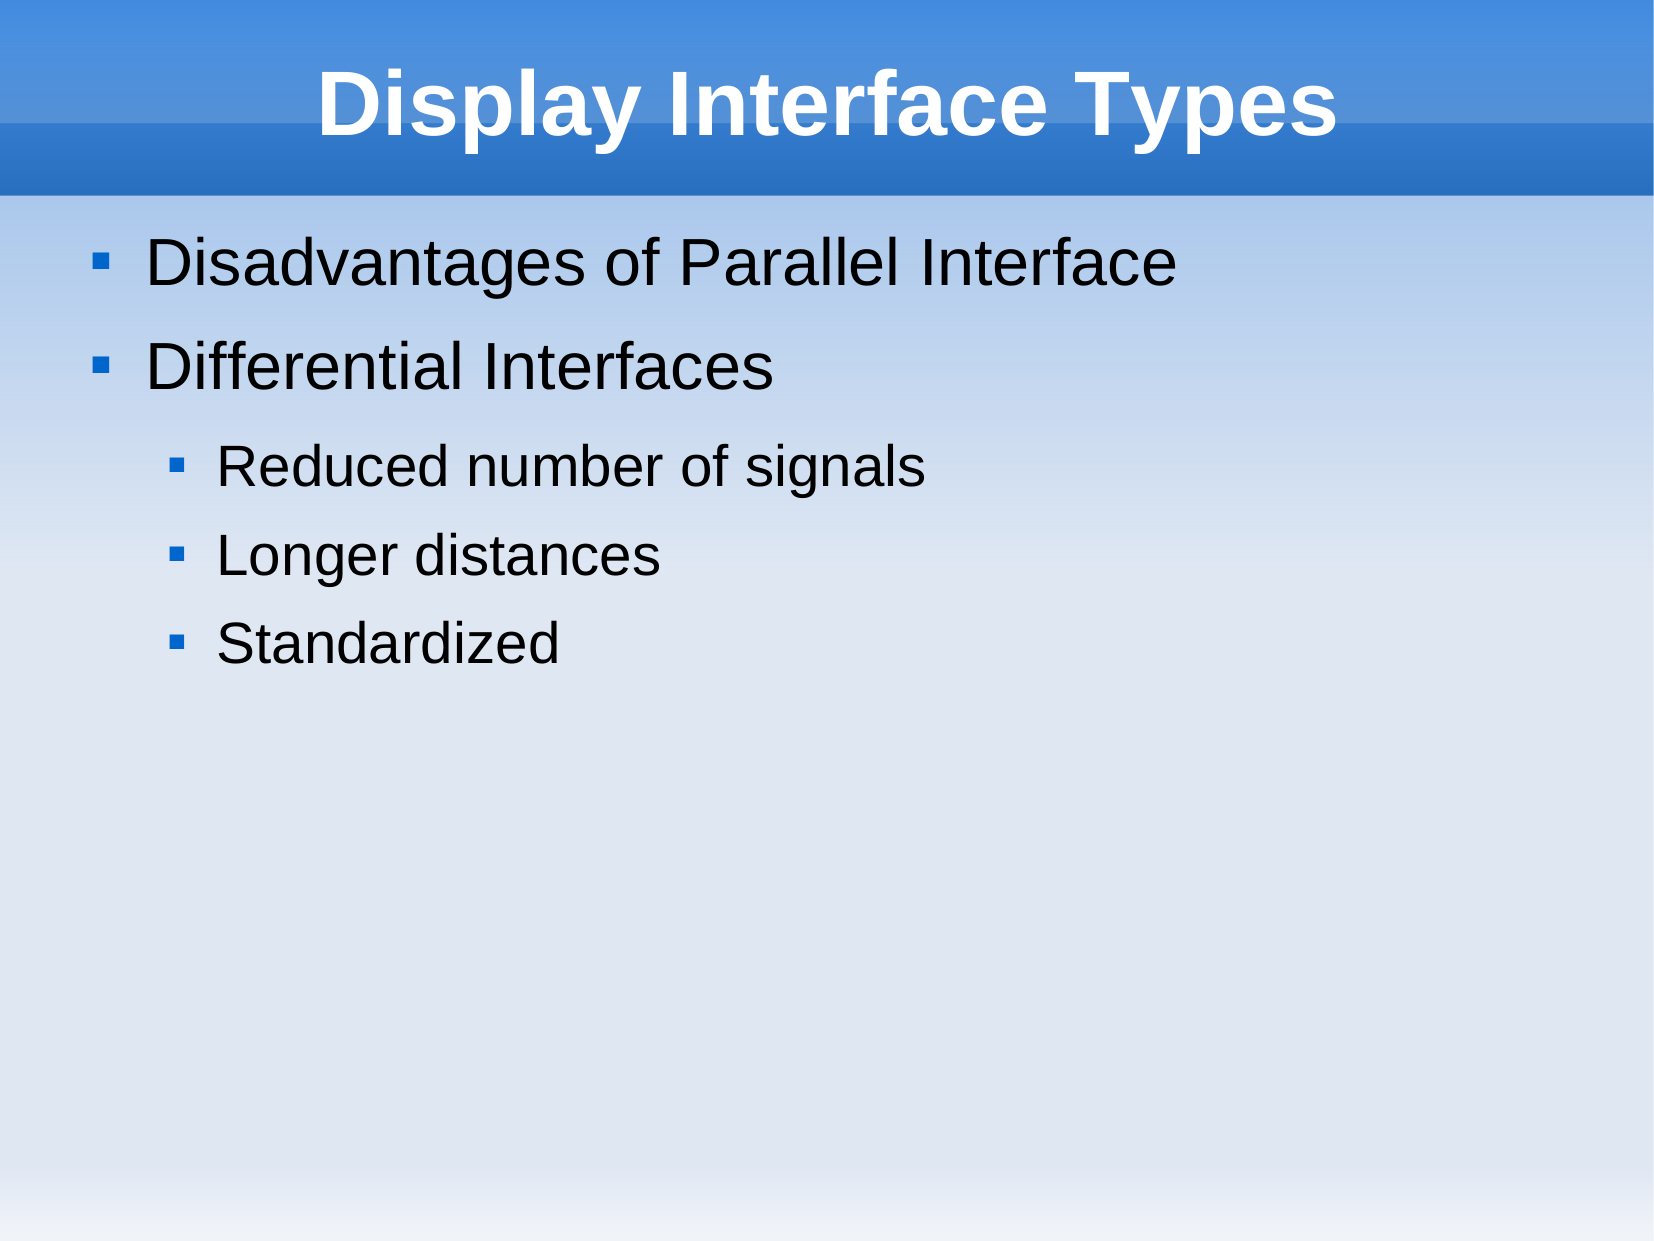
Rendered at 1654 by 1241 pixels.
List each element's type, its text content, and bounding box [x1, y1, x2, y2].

list Disadvantages of Parallel Interface Differential Interfaces Reduced number of signals Longer distances Standardized [75, 225, 1564, 1044]
picture [0, 0, 1654, 1241]
title Display Interface Types [49, 0, 1538, 208]
